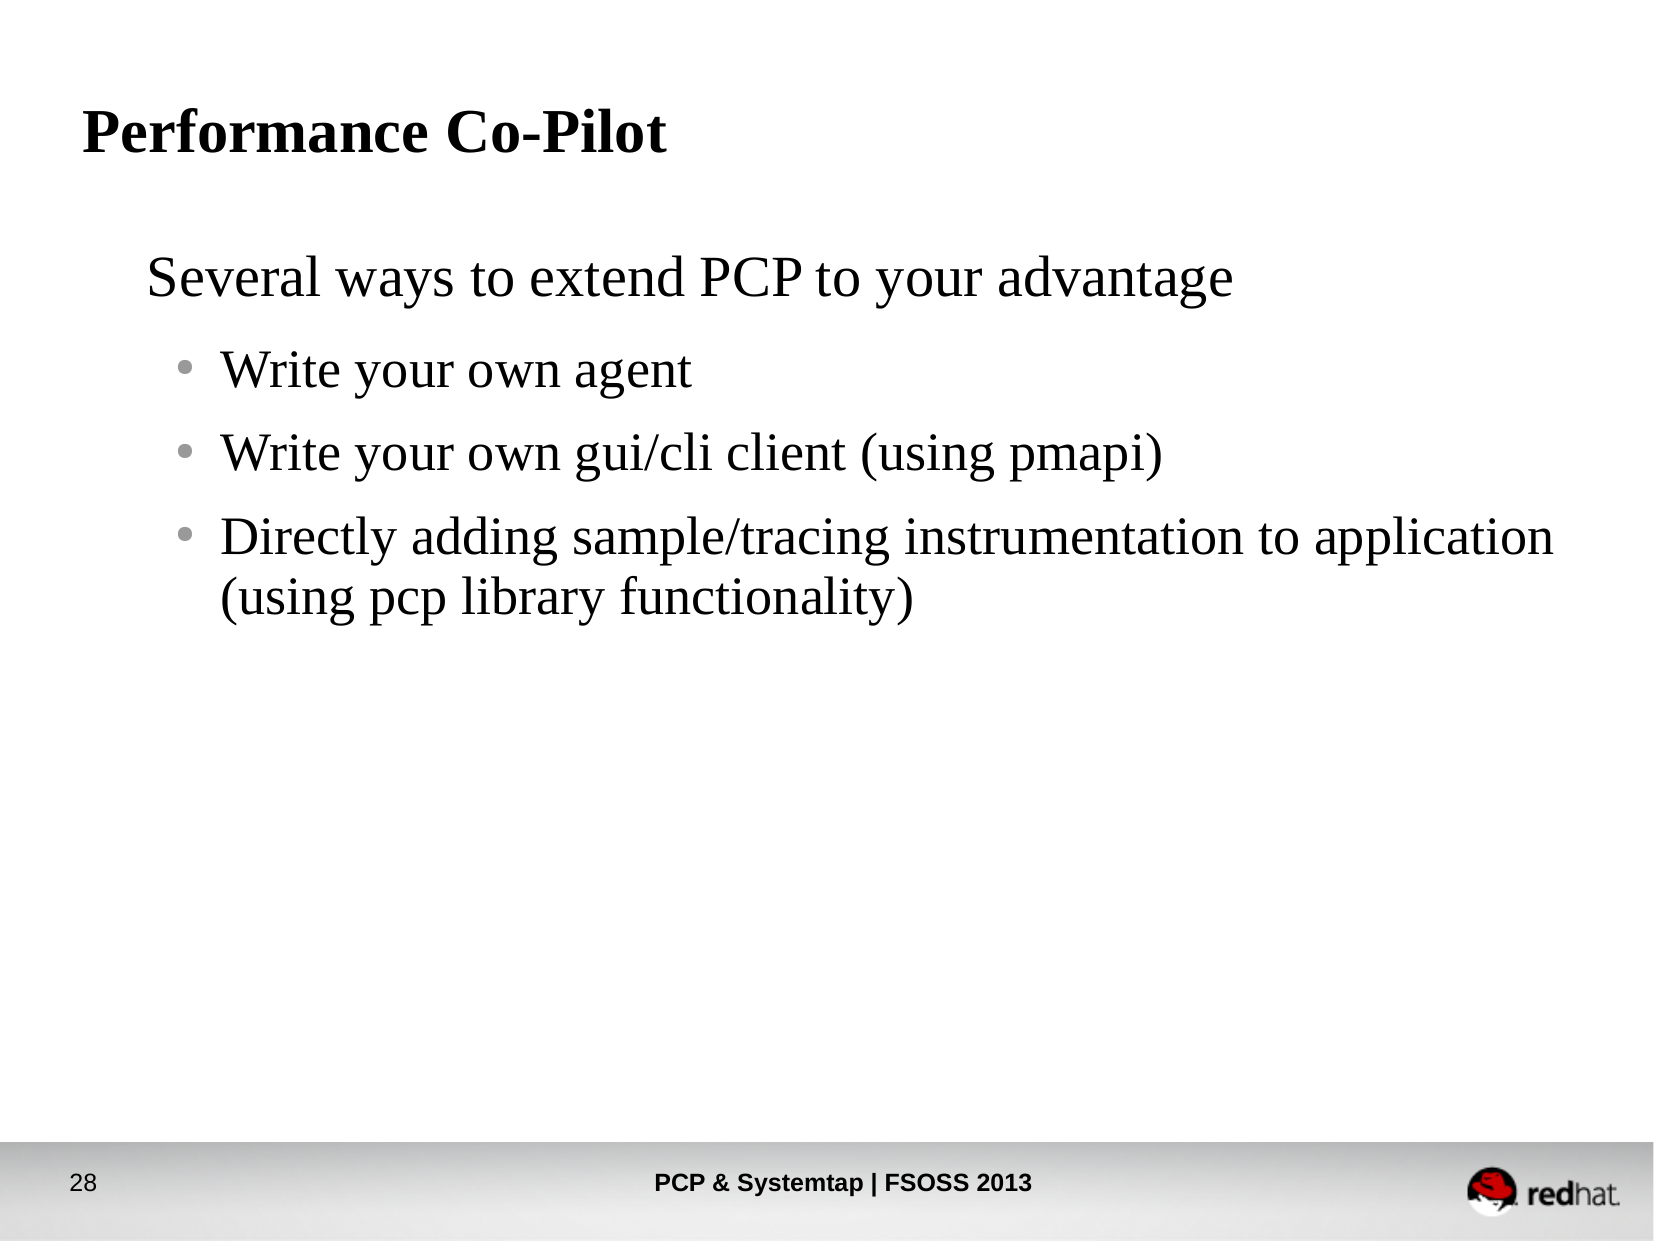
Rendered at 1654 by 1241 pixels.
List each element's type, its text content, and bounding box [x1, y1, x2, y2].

picture [0, 1142, 1654, 1241]
list Several ways to extend PCP to your advantage Write your own agent Write your own gui/cli client (using pmapi) Directly adding sample/tracing instrumentation to application (using pcp library functionality) [86, 244, 1576, 1039]
title Performance Co-Pilot [82, 37, 1571, 226]
